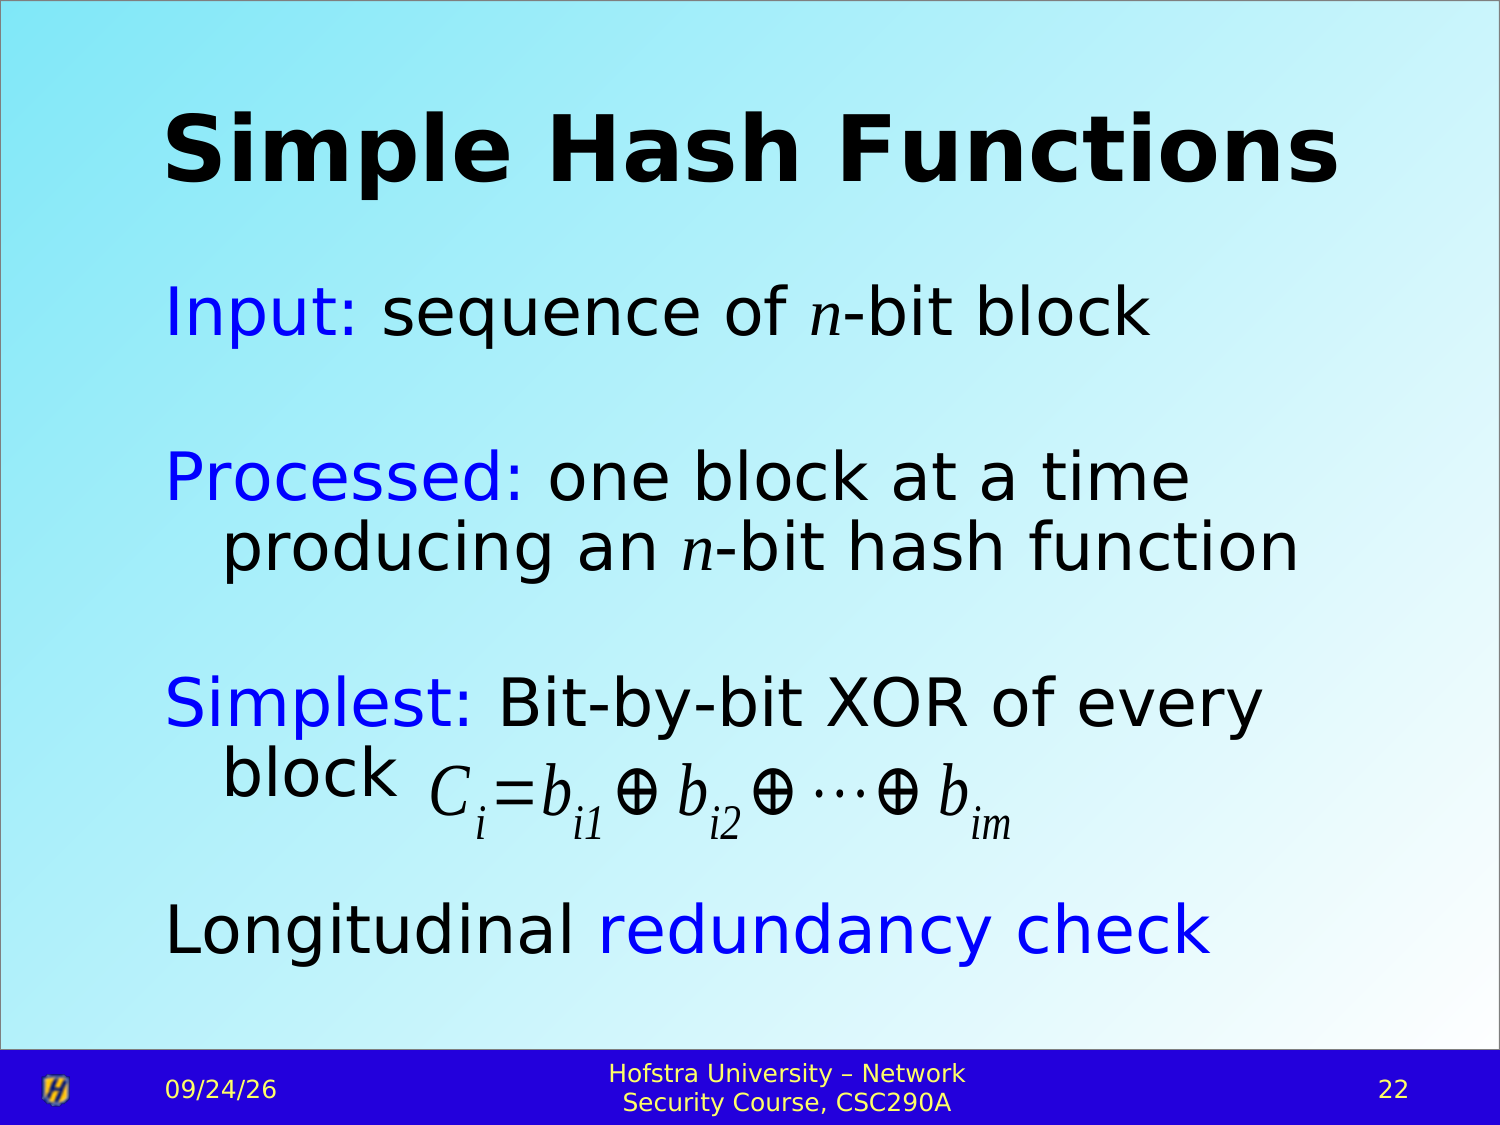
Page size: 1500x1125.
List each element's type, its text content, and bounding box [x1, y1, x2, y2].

title Simple Hash Functions [112, 85, 1391, 212]
list Input: sequence of n-bit block Processed: one block at a time producing an n-bit hash function Simplest: Bit-by-bit XOR of every block Longitudinal redundancy check [150, 272, 1426, 983]
chart [412, 750, 1034, 850]
picture [37, 1072, 76, 1110]
